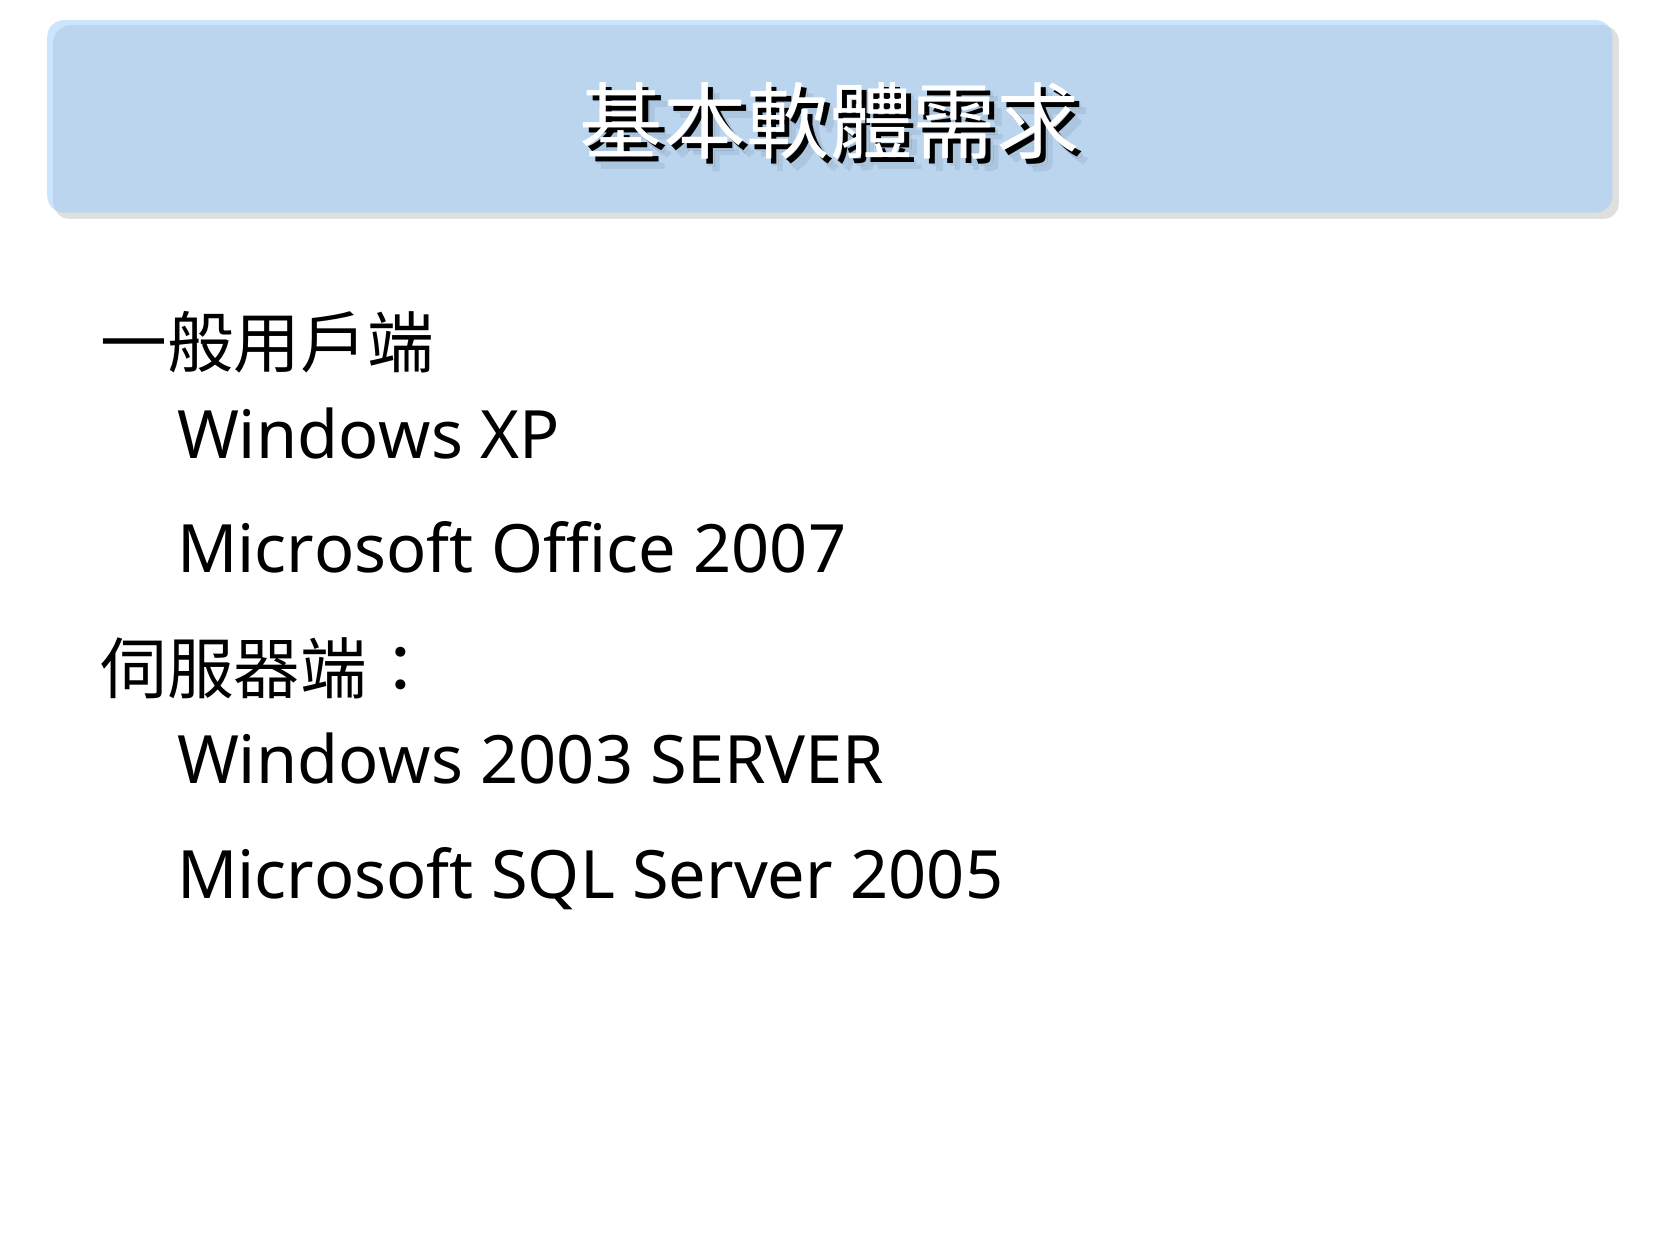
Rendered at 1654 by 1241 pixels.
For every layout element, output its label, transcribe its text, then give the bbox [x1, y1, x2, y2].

text_box 基本軟體需求 [47, 20, 1613, 213]
list 一般用戶端 Windows XP Microsoft Office 2007 伺服器端： Windows 2003 SERVER Microsoft SQL Server 2005 [82, 290, 1571, 1094]
